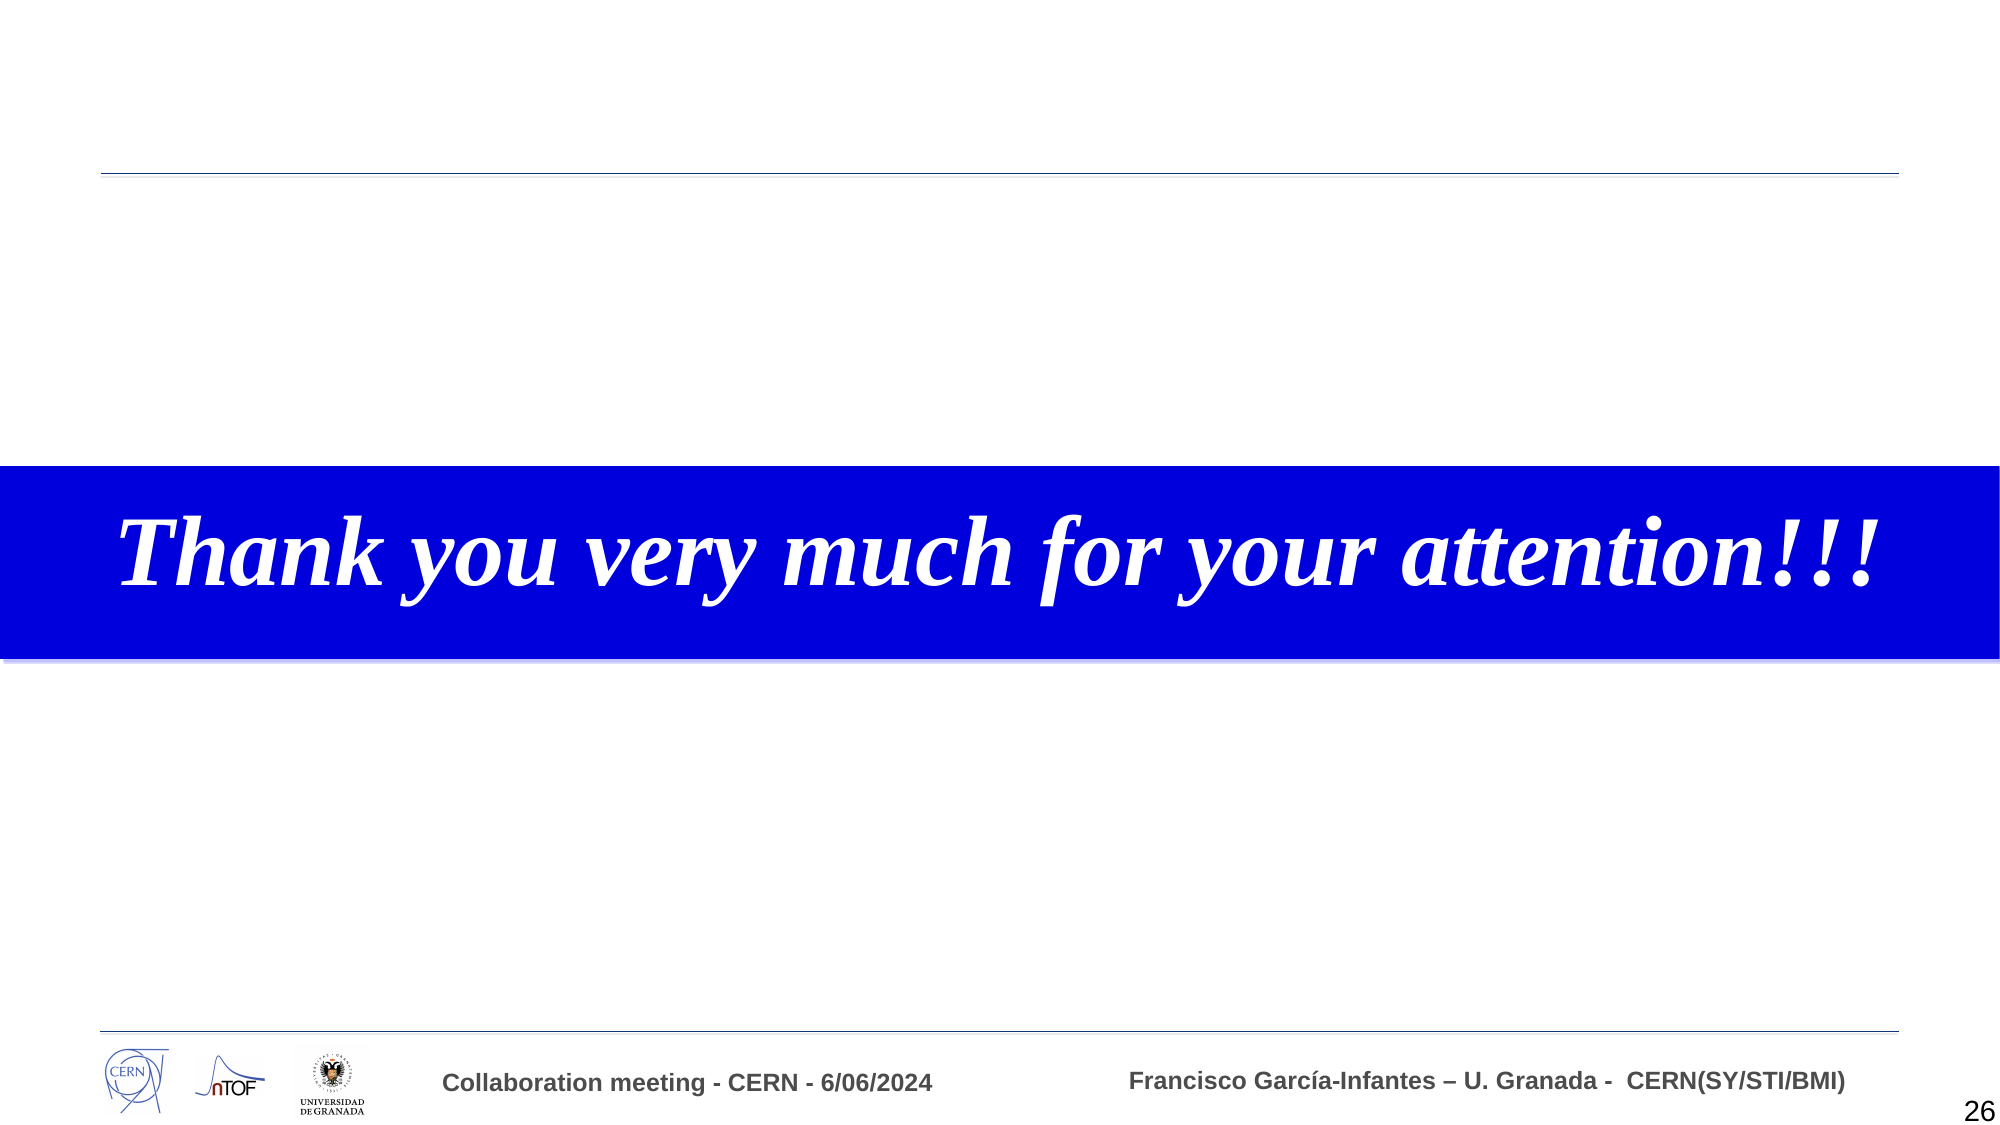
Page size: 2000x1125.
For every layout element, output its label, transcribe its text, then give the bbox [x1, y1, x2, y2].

text_box [0, 466, 2000, 659]
picture [102, 1046, 172, 1116]
text_box Collaboration meeting - CERN - 6/06/2024 [400, 1040, 976, 1125]
text_box Thank you very much for your attention!!! [98, 488, 1901, 615]
picture [195, 1055, 265, 1098]
text_box 26 [1948, 1079, 2000, 1125]
picture [293, 1043, 370, 1120]
text_box Francisco García-Infantes – U. Granada - CERN(SY/STI/BMI) [1100, 1040, 1876, 1122]
